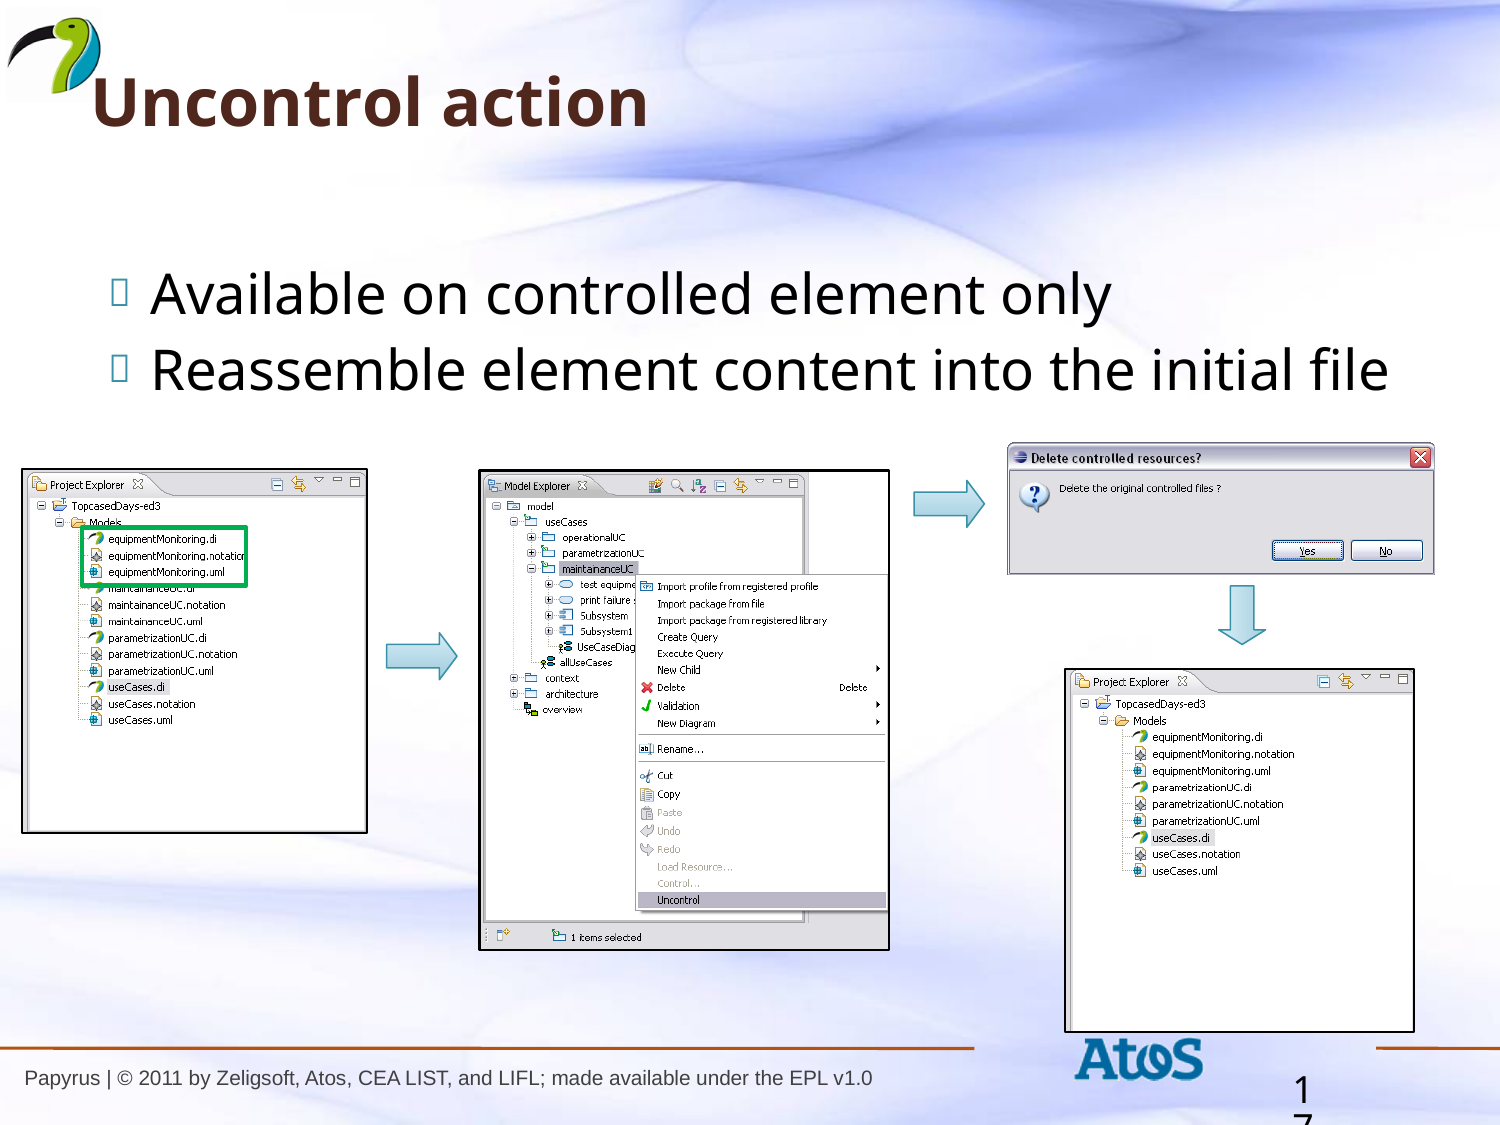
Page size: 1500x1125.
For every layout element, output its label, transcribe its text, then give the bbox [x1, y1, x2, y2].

text_box [386, 632, 458, 680]
title Uncontrol action [75, 45, 1425, 233]
text_box [1218, 585, 1266, 645]
picture [0, 0, 1500, 1125]
slide_number <numéro> [1277, 1051, 1338, 1112]
list Available on controlled element only Reassemble element content into the initial file [75, 243, 1425, 986]
text_box [914, 480, 985, 528]
